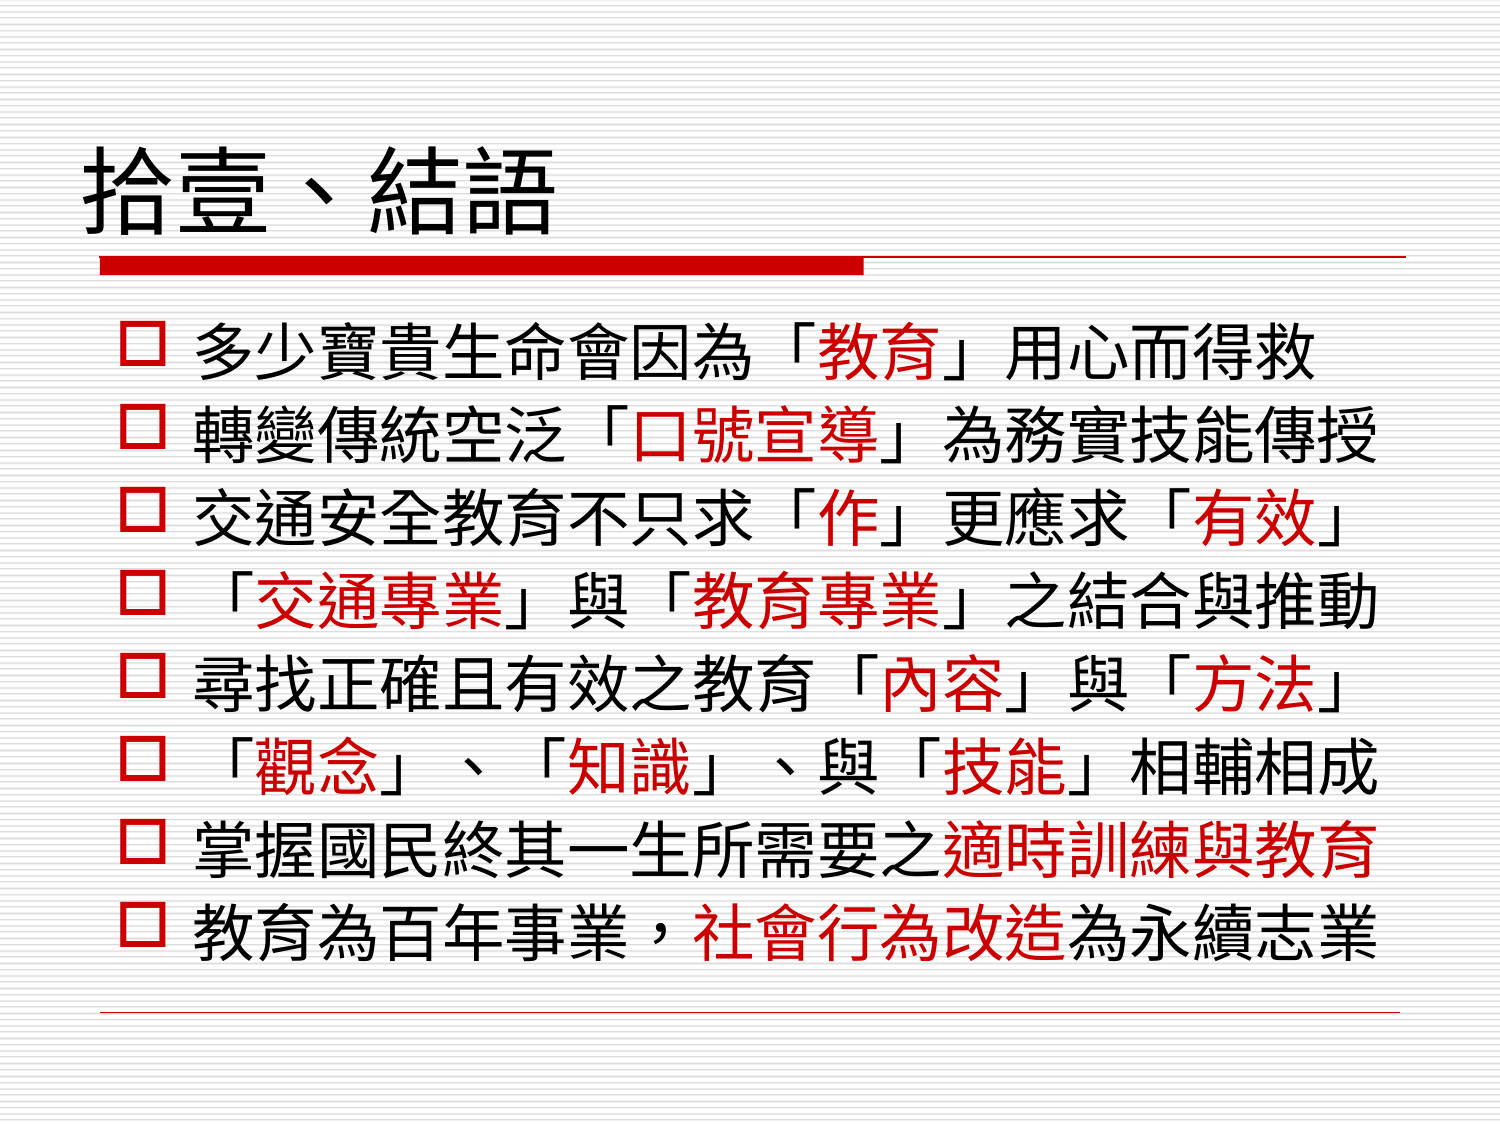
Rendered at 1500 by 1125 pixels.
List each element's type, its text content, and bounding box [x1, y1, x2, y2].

list 多少寶貴生命會因為「教育」用心而得救 轉變傳統空泛「口號宣導」為務實技能傳授 交通安全教育不只求「作」更應求「有效」 「交通專業」與「教育專業」之結合與推動 尋找正確且有效之教育「內容」與「方法」 「觀念」、「知識」、與「技能」相輔相成 掌握國民終其一生所需要之適時訓練與教育 教育為百年事業，社會行為改造為永續志業 [100, 314, 1413, 1015]
picture [0, 0, 1500, 1125]
title 拾壹、結語 [64, 54, 1437, 255]
